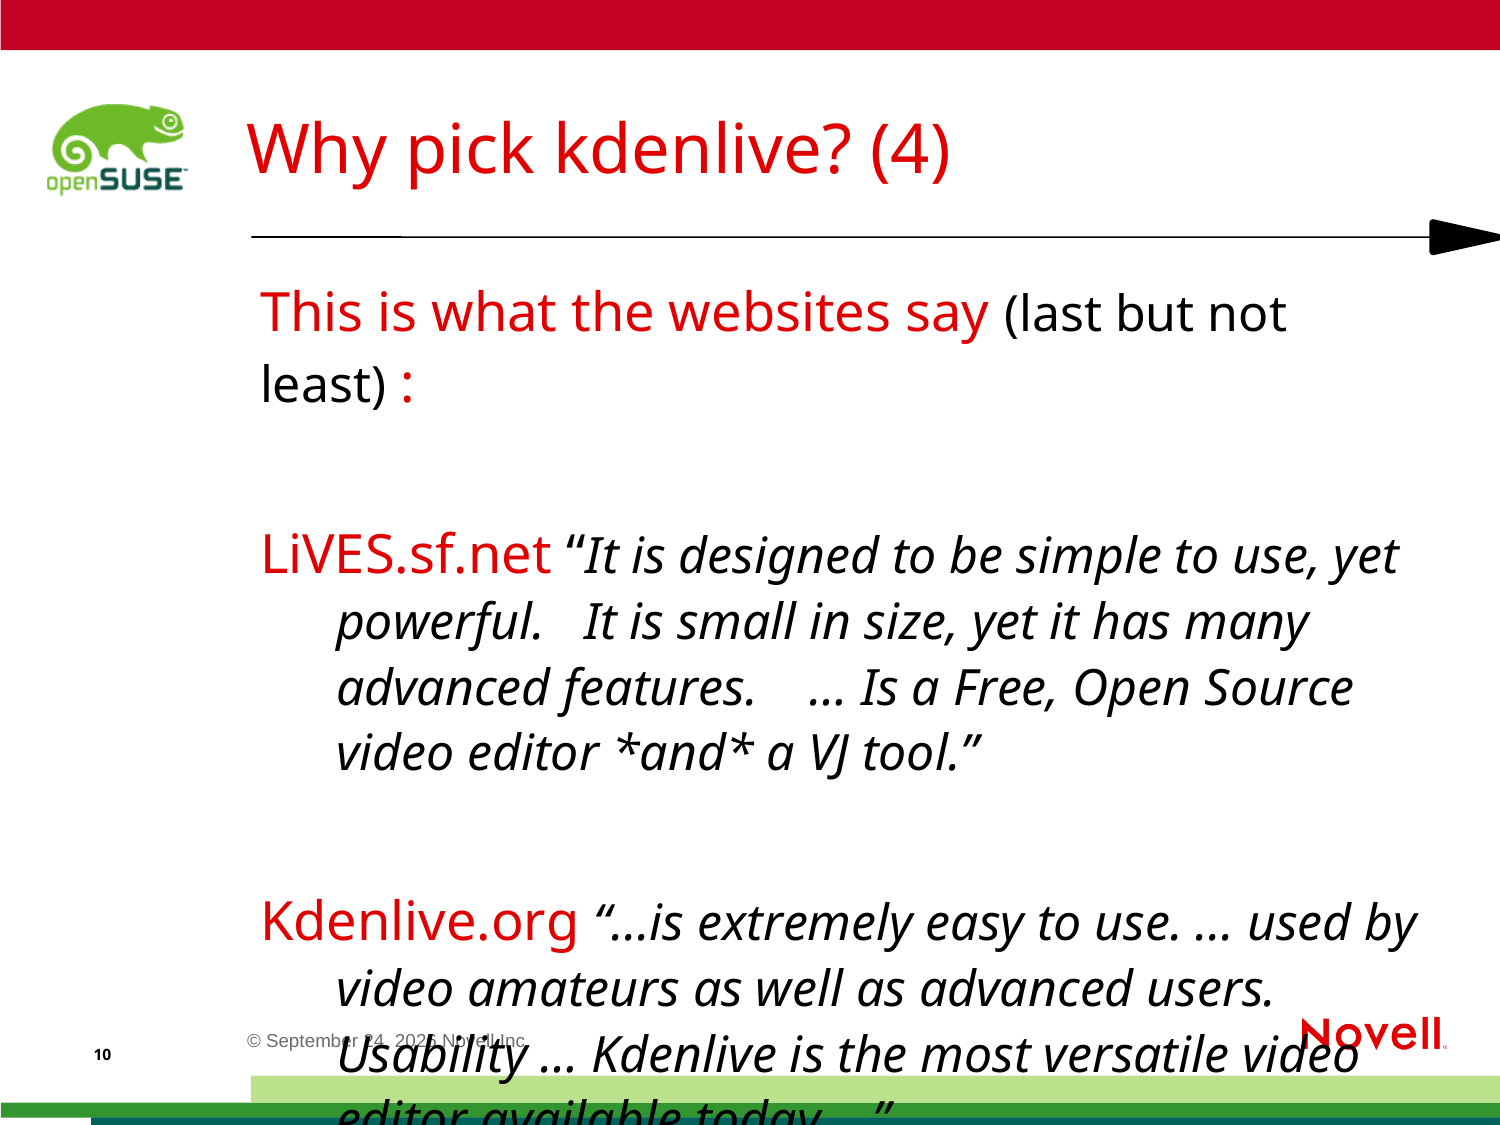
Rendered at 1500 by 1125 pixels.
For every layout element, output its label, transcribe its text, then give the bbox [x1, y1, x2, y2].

picture [1295, 1026, 1453, 1056]
title Why pick kdenlive? (4) [246, 60, 1409, 239]
list This is what the websites say (last but not least) : LiVES.sf.net “It is designed to be simple to use, yet powerful. It is small in size, yet it has many advanced features. … Is a Free, Open Source video editor *and* a VJ tool.” Kdenlive.org “...is extremely easy to use. ... used by video amateurs as well as advanced users. Usability … Kdenlive is the most versatile video editor available today …” [245, 267, 1458, 1026]
picture [1340, 1049, 1353, 1056]
picture [47, 104, 188, 197]
picture [1315, 1048, 1326, 1056]
